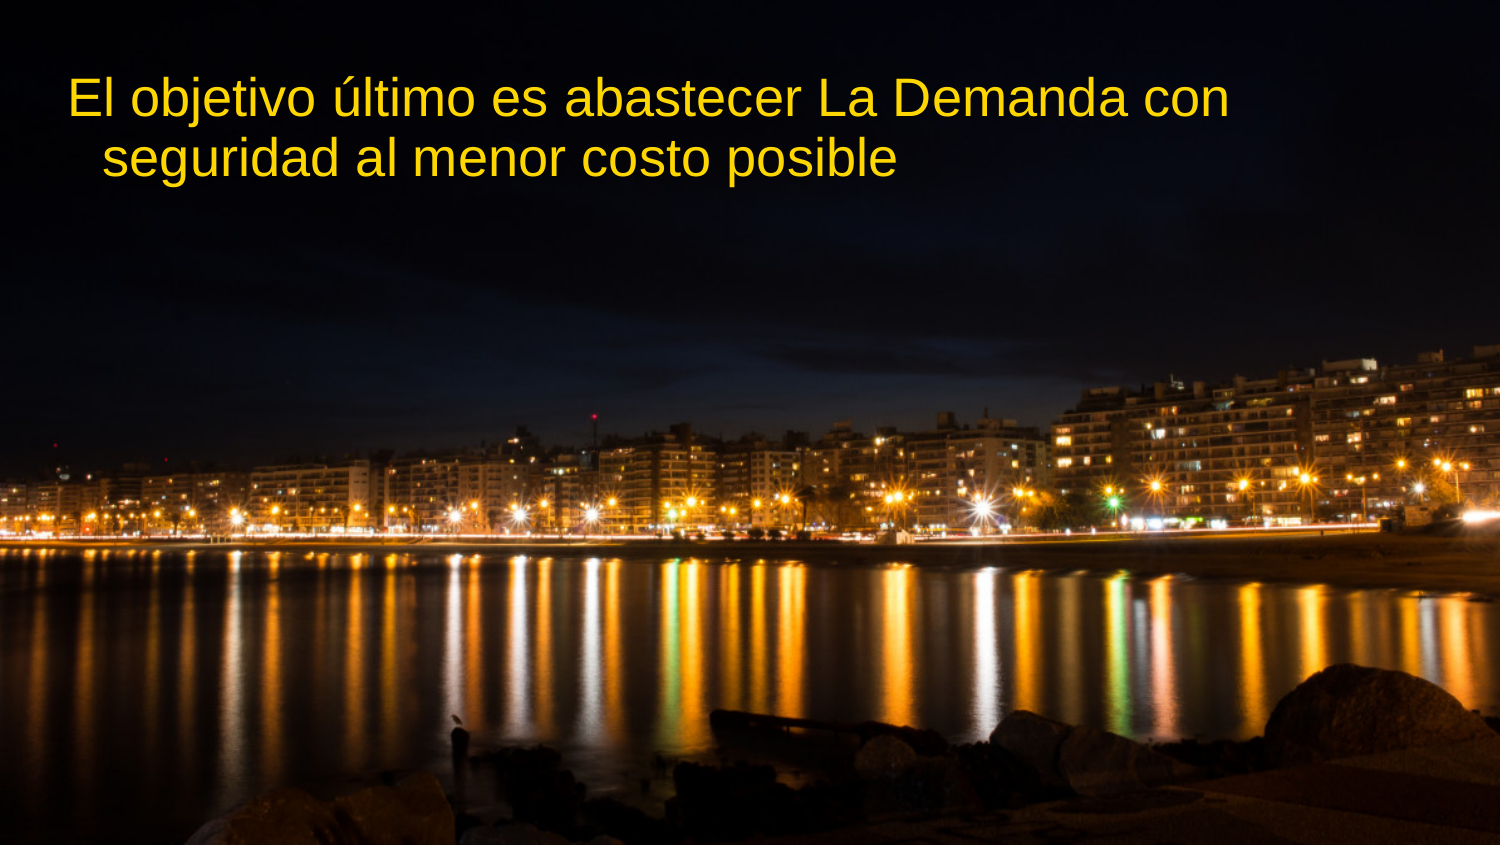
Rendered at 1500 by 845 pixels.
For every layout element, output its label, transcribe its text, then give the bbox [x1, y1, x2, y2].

picture [0, 0, 1500, 845]
text_box El objetivo último es abastecer La Demanda con seguridad al menor costo posible [52, 43, 1442, 212]
